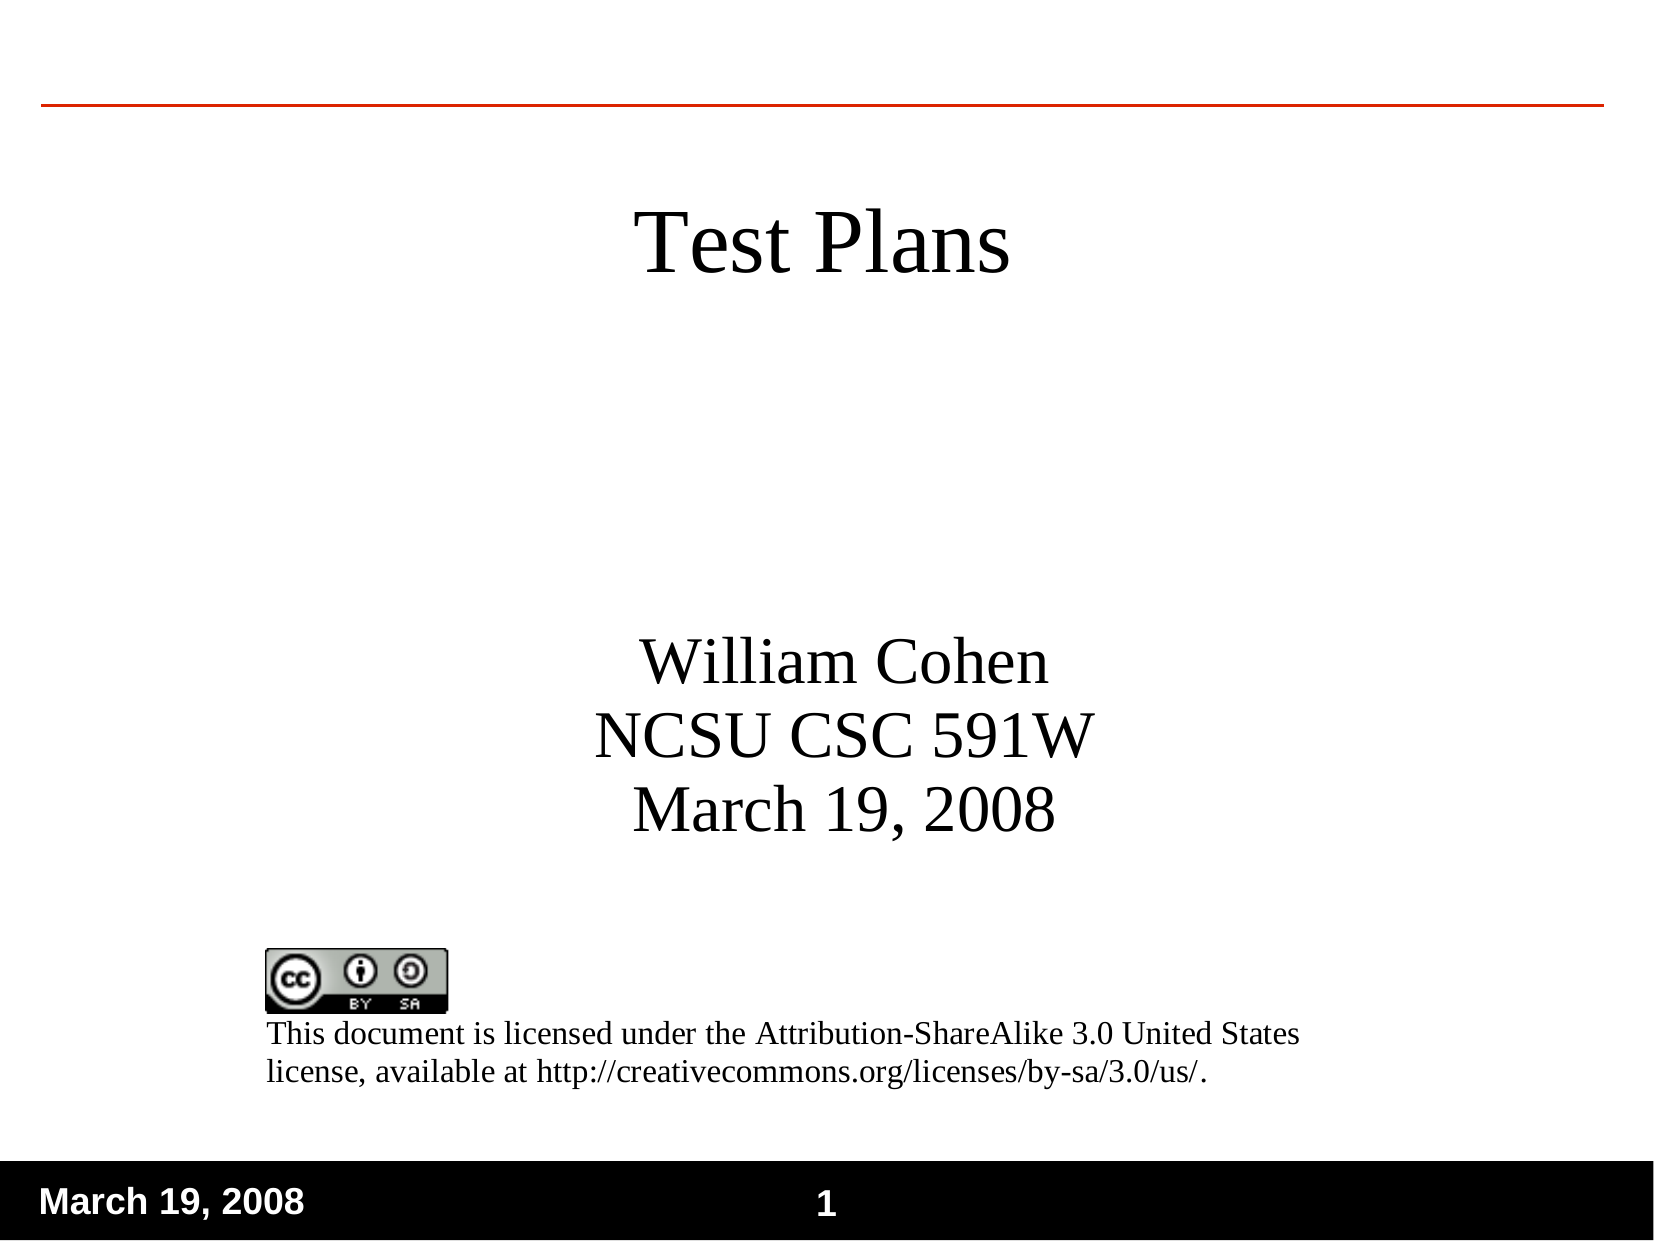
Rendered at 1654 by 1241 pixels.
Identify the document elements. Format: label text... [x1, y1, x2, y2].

chart [265, 948, 1354, 1127]
subtitle William Cohen NCSU CSC 591W March 19, 2008 [121, 344, 1534, 1127]
title Test Plans [117, 137, 1530, 346]
